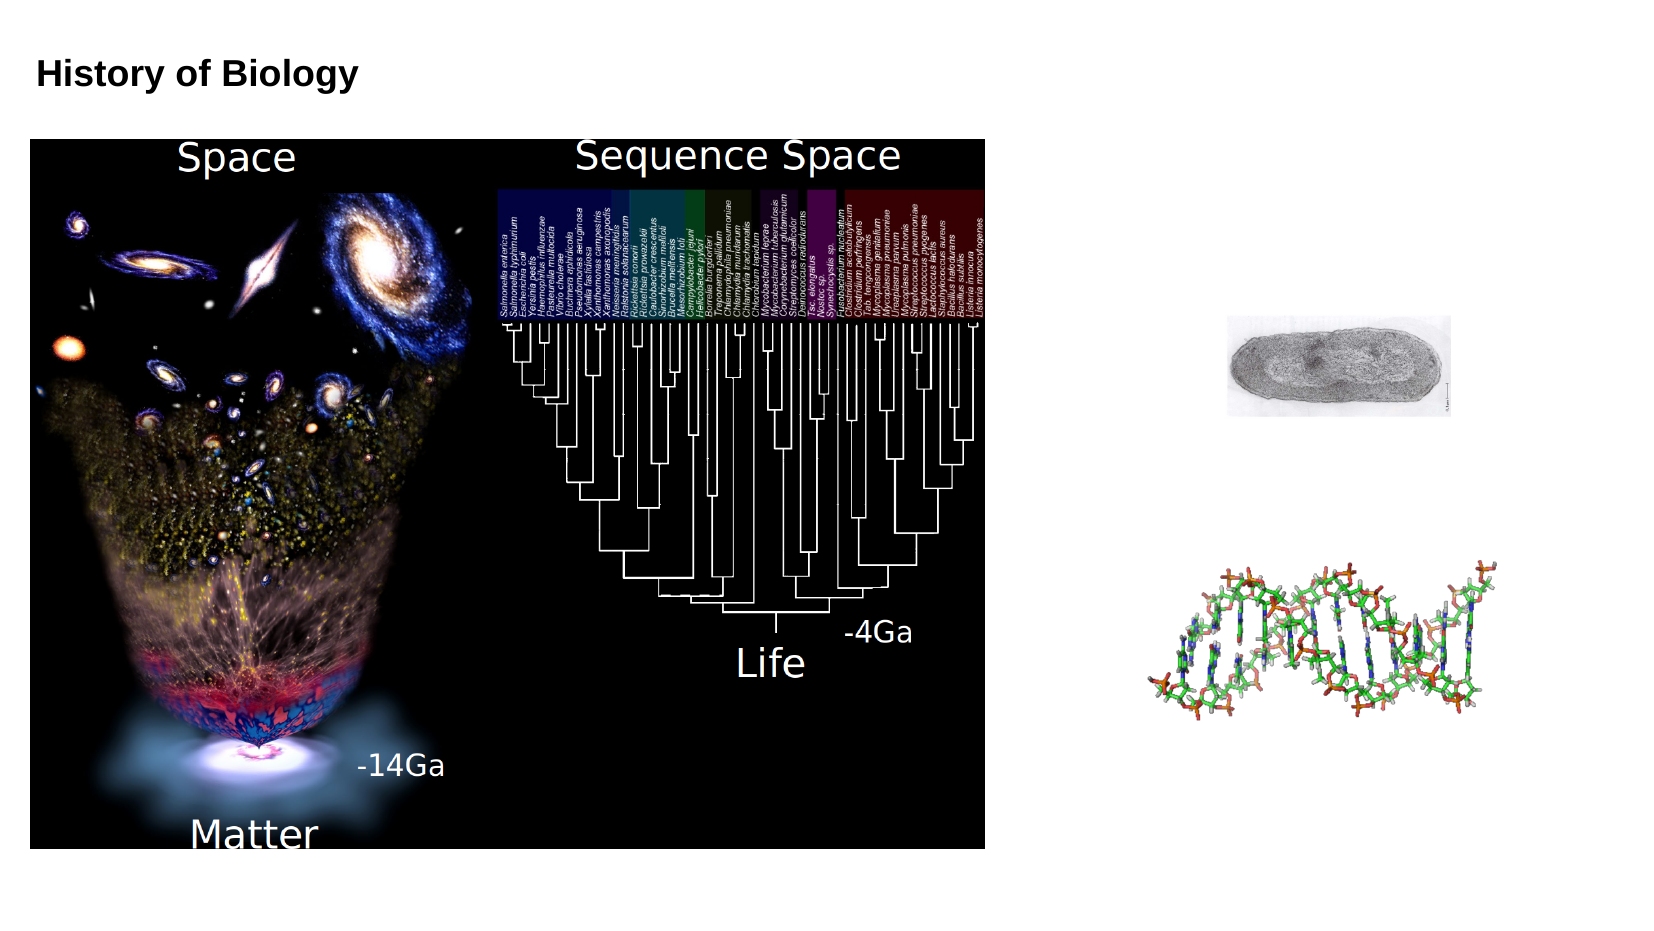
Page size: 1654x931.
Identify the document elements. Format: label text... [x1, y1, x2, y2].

picture [30, 139, 985, 849]
picture [1128, 520, 1531, 766]
picture [1225, 314, 1451, 419]
text_box History of Biology [21, 45, 532, 103]
